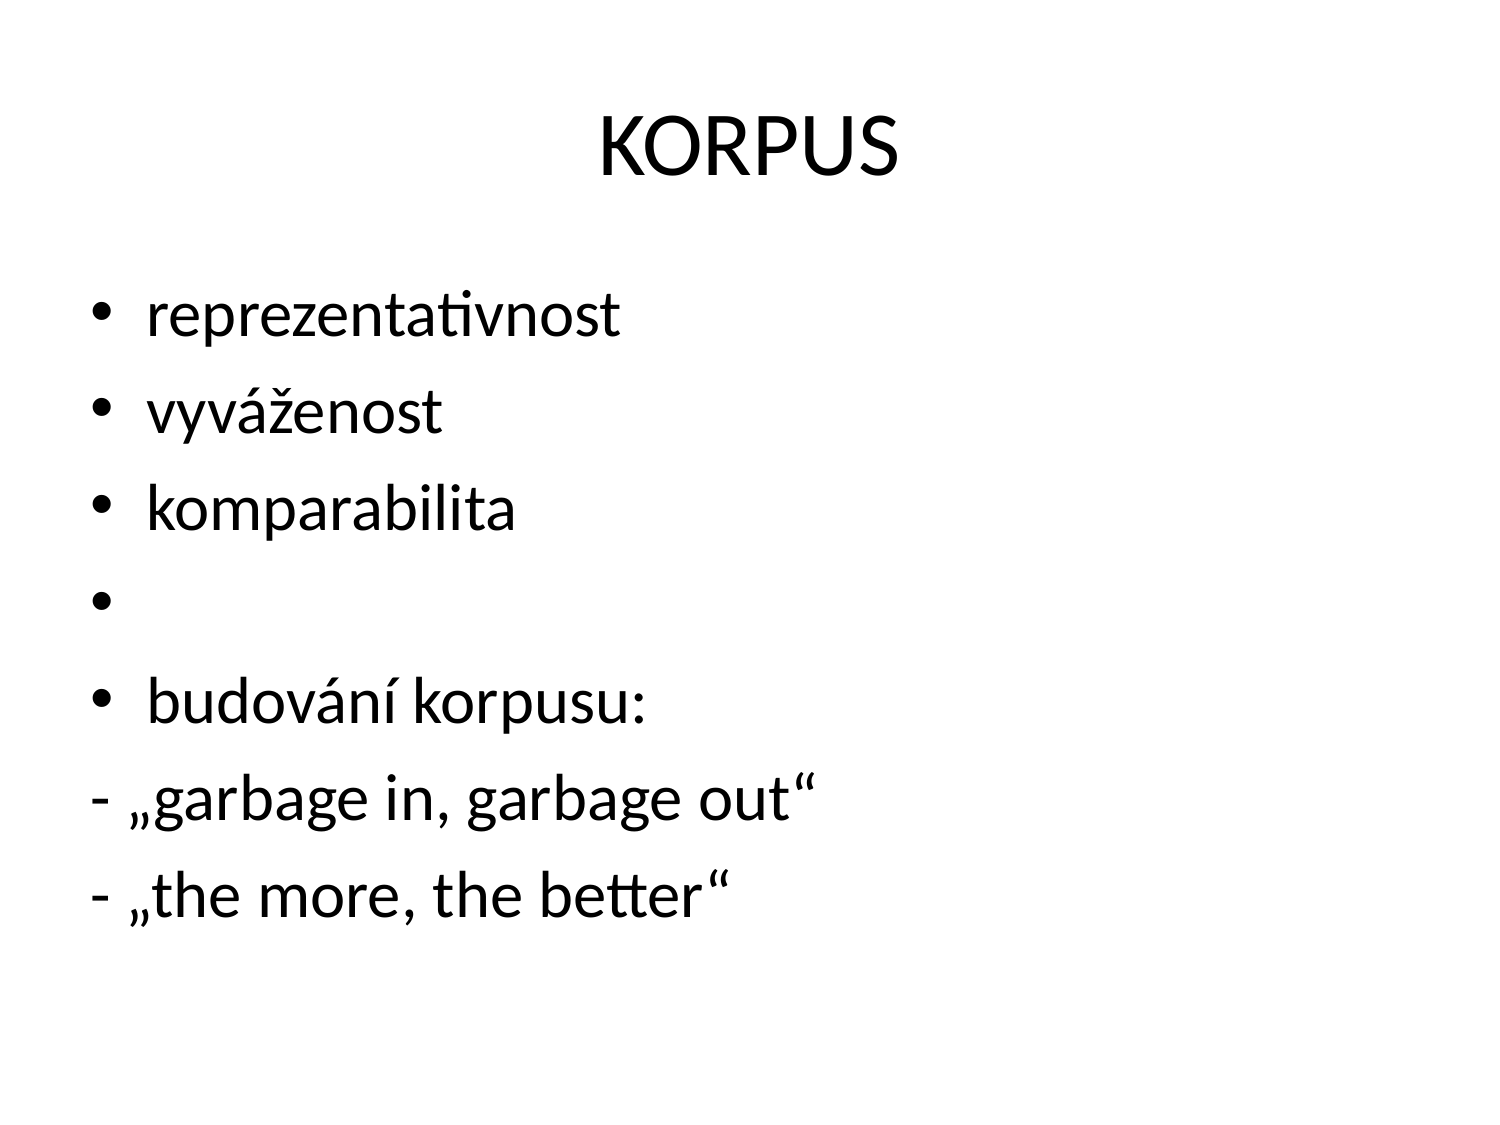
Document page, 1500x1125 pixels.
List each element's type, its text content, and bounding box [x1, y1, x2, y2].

list reprezentativnost vyváženost komparabilita budování korpusu: - „garbage in, garbage out“ - „the more, the better“ [75, 262, 1426, 1005]
title KORPUS [75, 45, 1426, 233]
